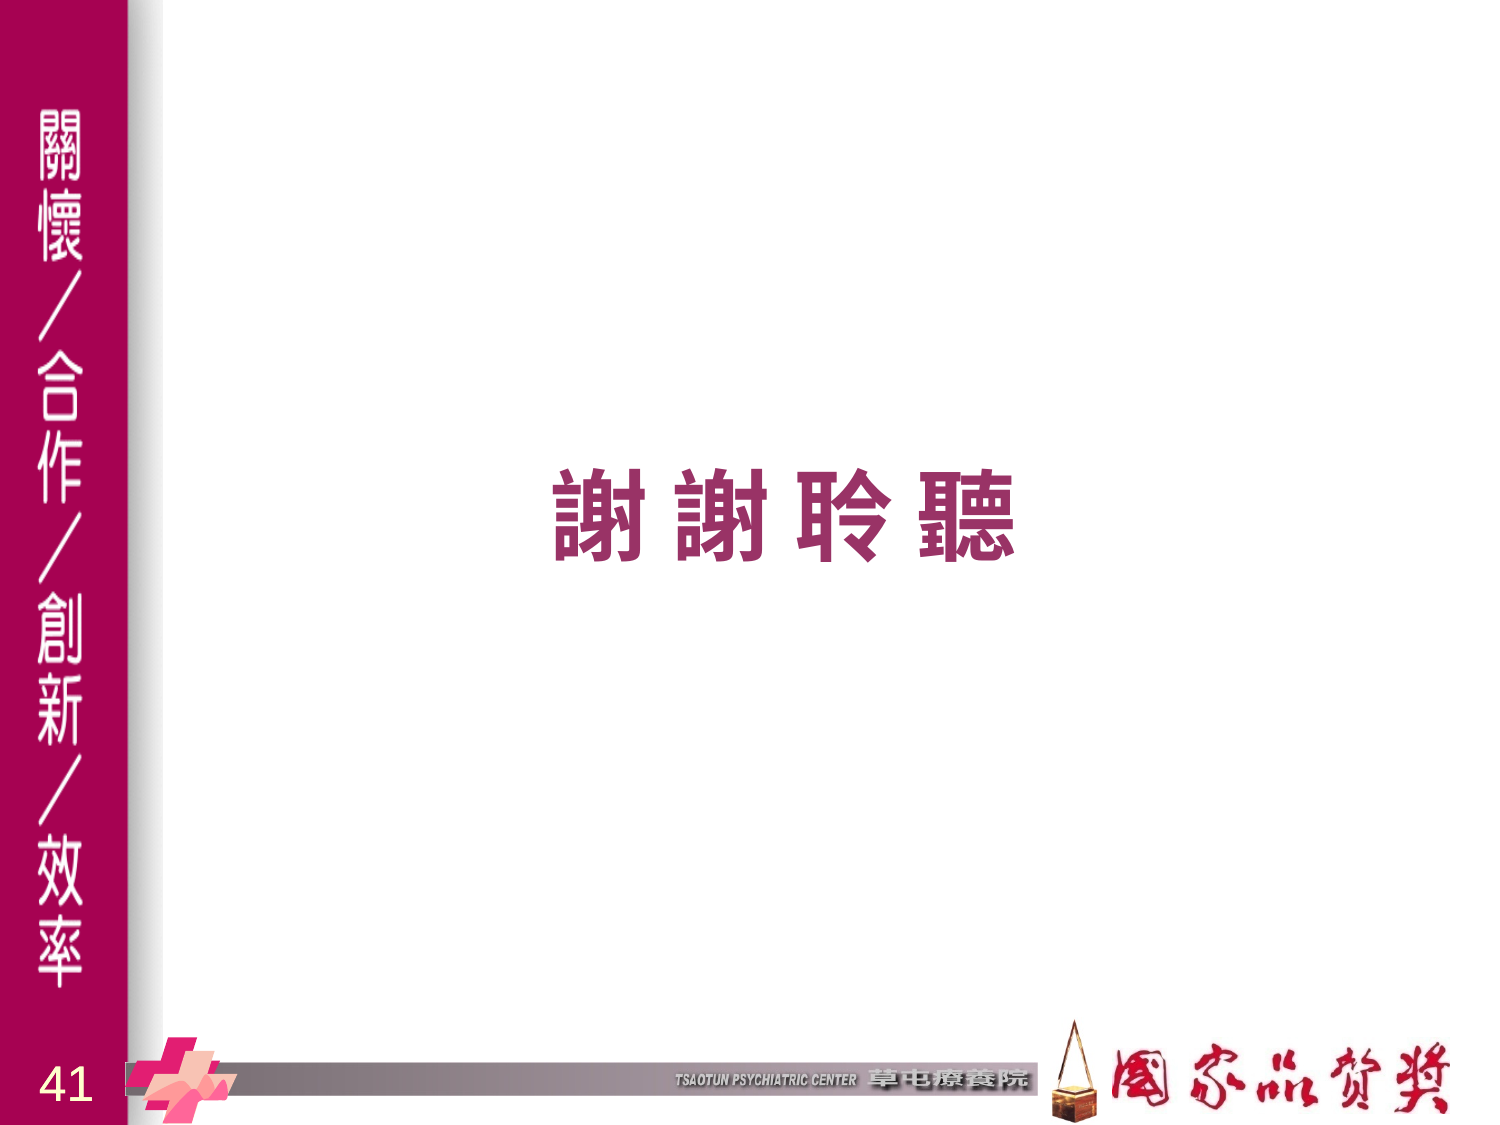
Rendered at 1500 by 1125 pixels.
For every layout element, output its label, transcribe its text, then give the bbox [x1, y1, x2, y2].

text_box [23, 1043, 337, 1119]
title 謝 謝 聆 聽 [442, 445, 1122, 582]
